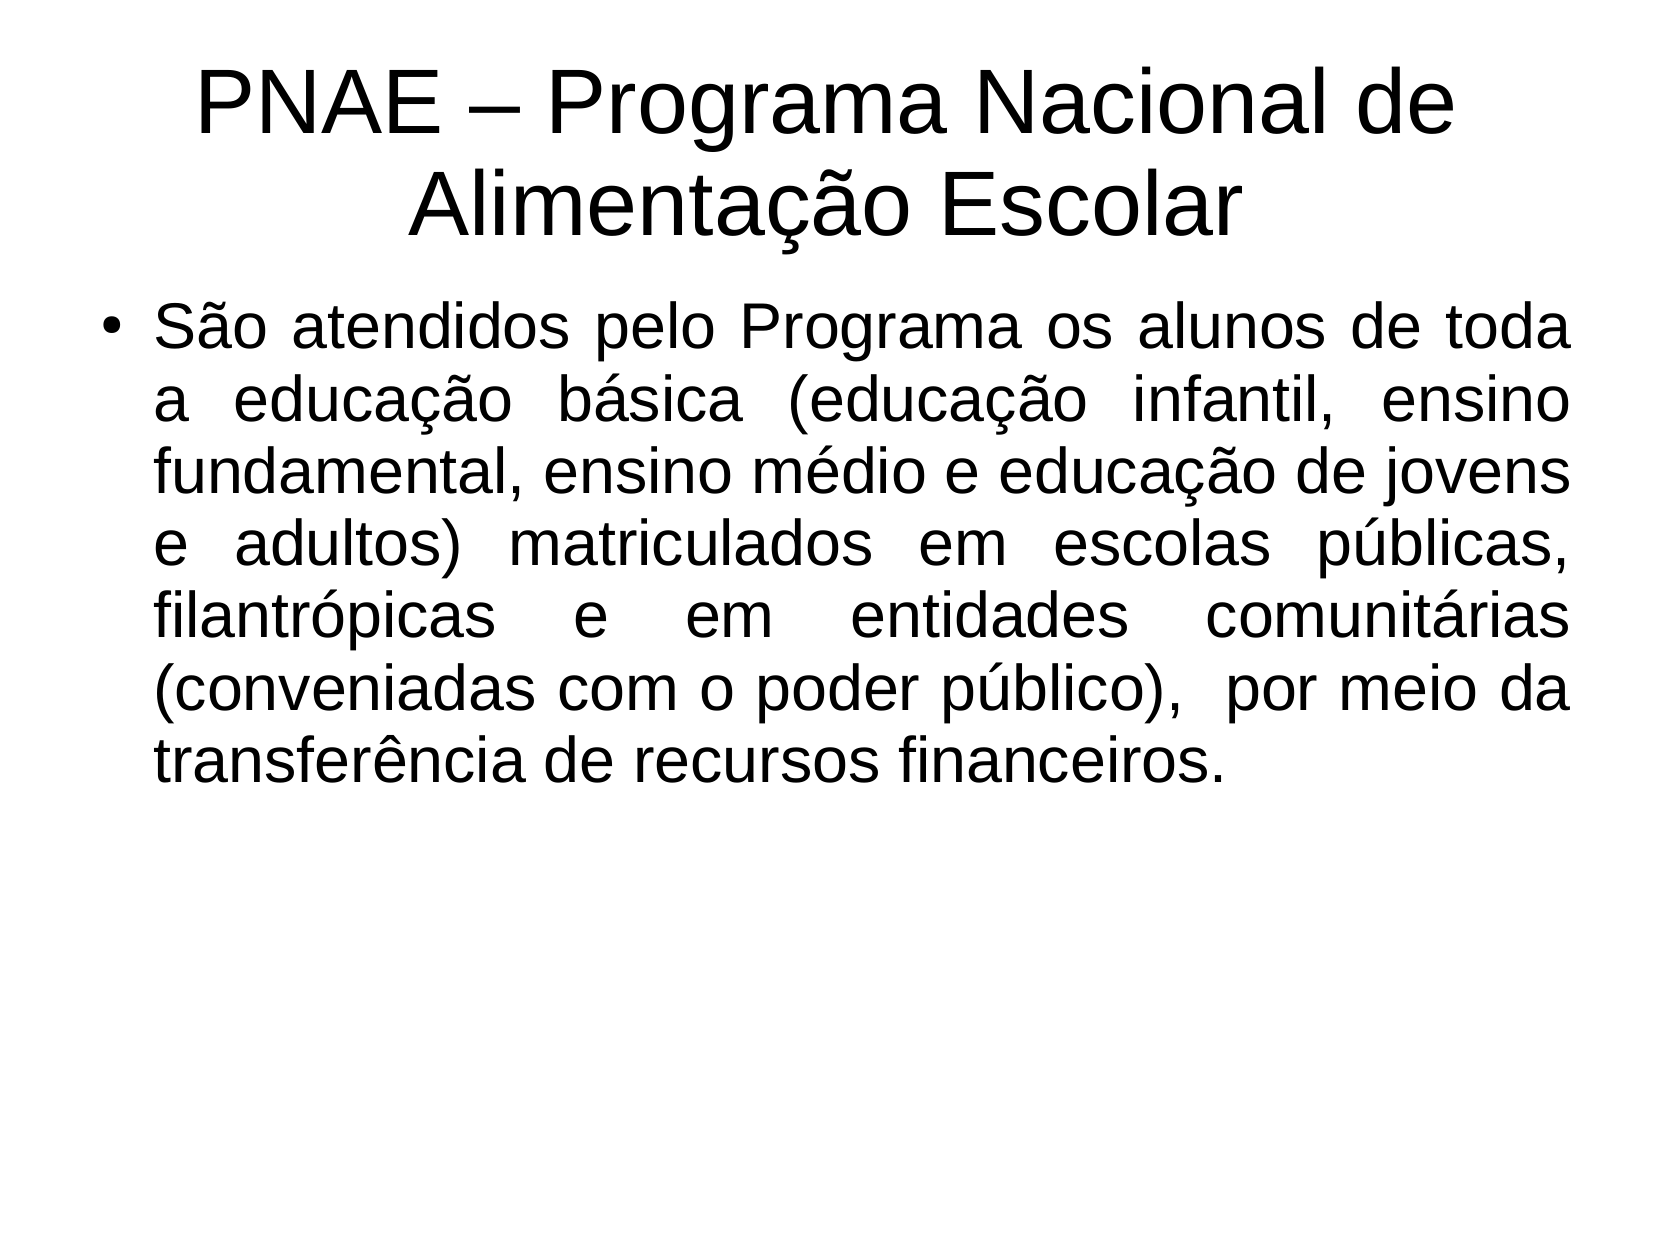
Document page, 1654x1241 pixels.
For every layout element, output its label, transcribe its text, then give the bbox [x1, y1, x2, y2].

list São atendidos pelo Programa os alunos de toda a educação básica (educação infantil, ensino fundamental, ensino médio e educação de jovens e adultos) matriculados em escolas públicas, filantrópicas e em entidades comunitárias (conveniadas com o poder público), por meio da transferência de recursos financeiros. [82, 290, 1571, 1010]
title PNAE – Programa Nacional de Alimentação Escolar [82, 49, 1571, 257]
